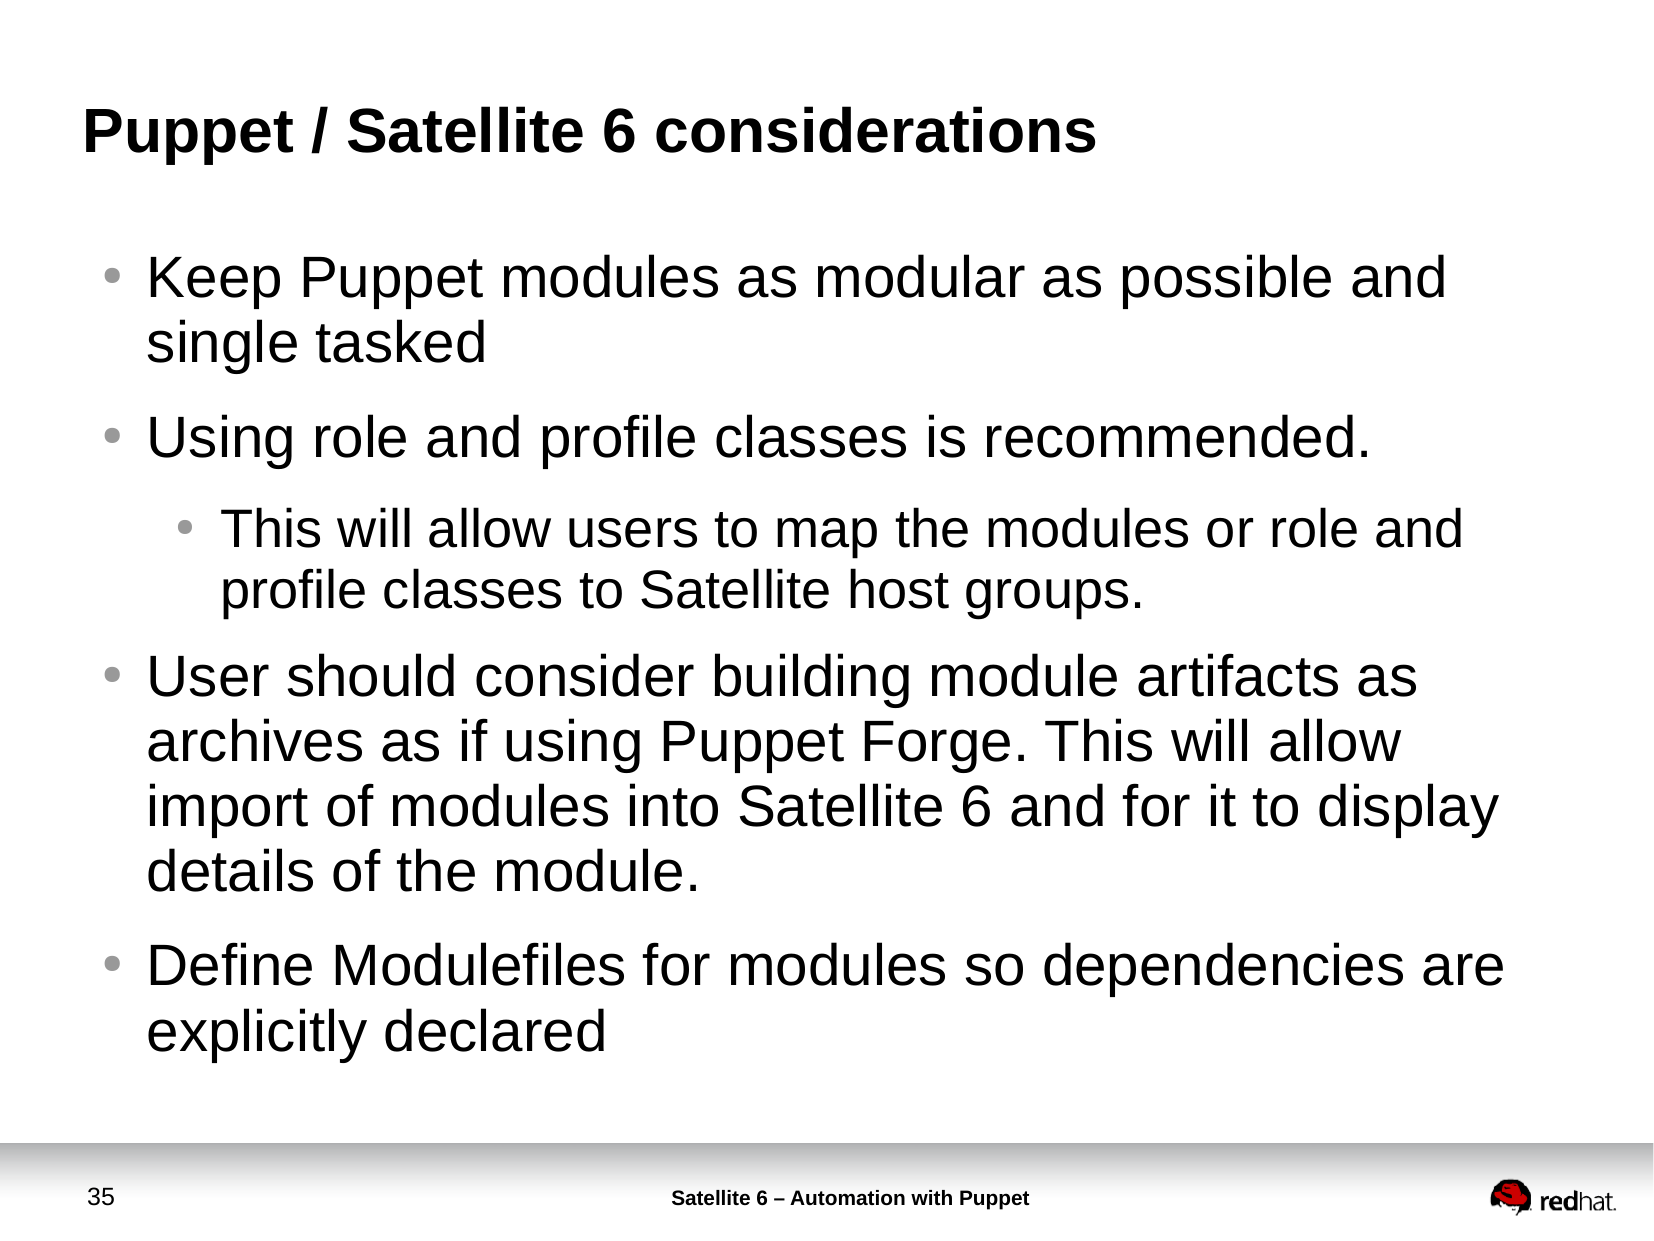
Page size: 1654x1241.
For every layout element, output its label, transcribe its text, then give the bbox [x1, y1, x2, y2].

title Puppet / Satellite 6 considerations [82, 37, 1571, 226]
picture [0, 1143, 1654, 1241]
list Keep Puppet modules as modular as possible and single tasked Using role and profile classes is recommended. This will allow users to map the modules or role and profile classes to Satellite host groups. User should consider building module artifacts as archives as if using Puppet Forge. This will allow import of modules into Satellite 6 and for it to display details of the module. Define Modulefiles for modules so dependencies are explicitly declared [86, 244, 1576, 1064]
